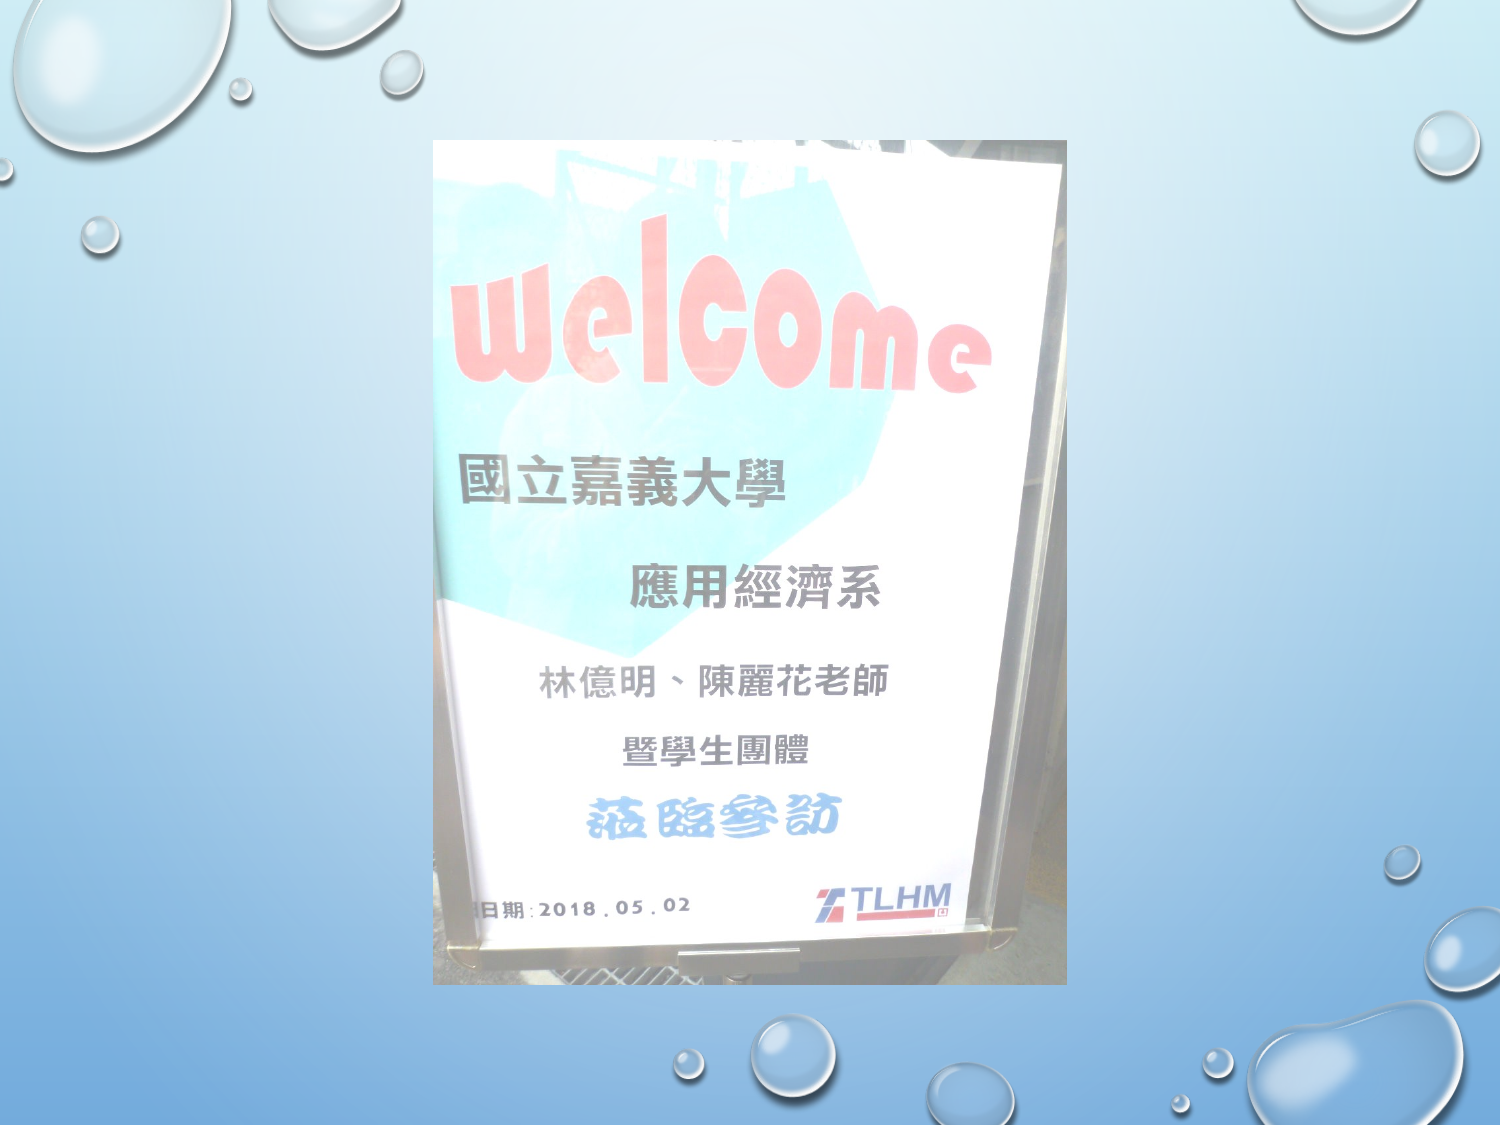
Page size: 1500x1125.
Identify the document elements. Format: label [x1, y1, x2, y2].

picture [433, 140, 1067, 985]
